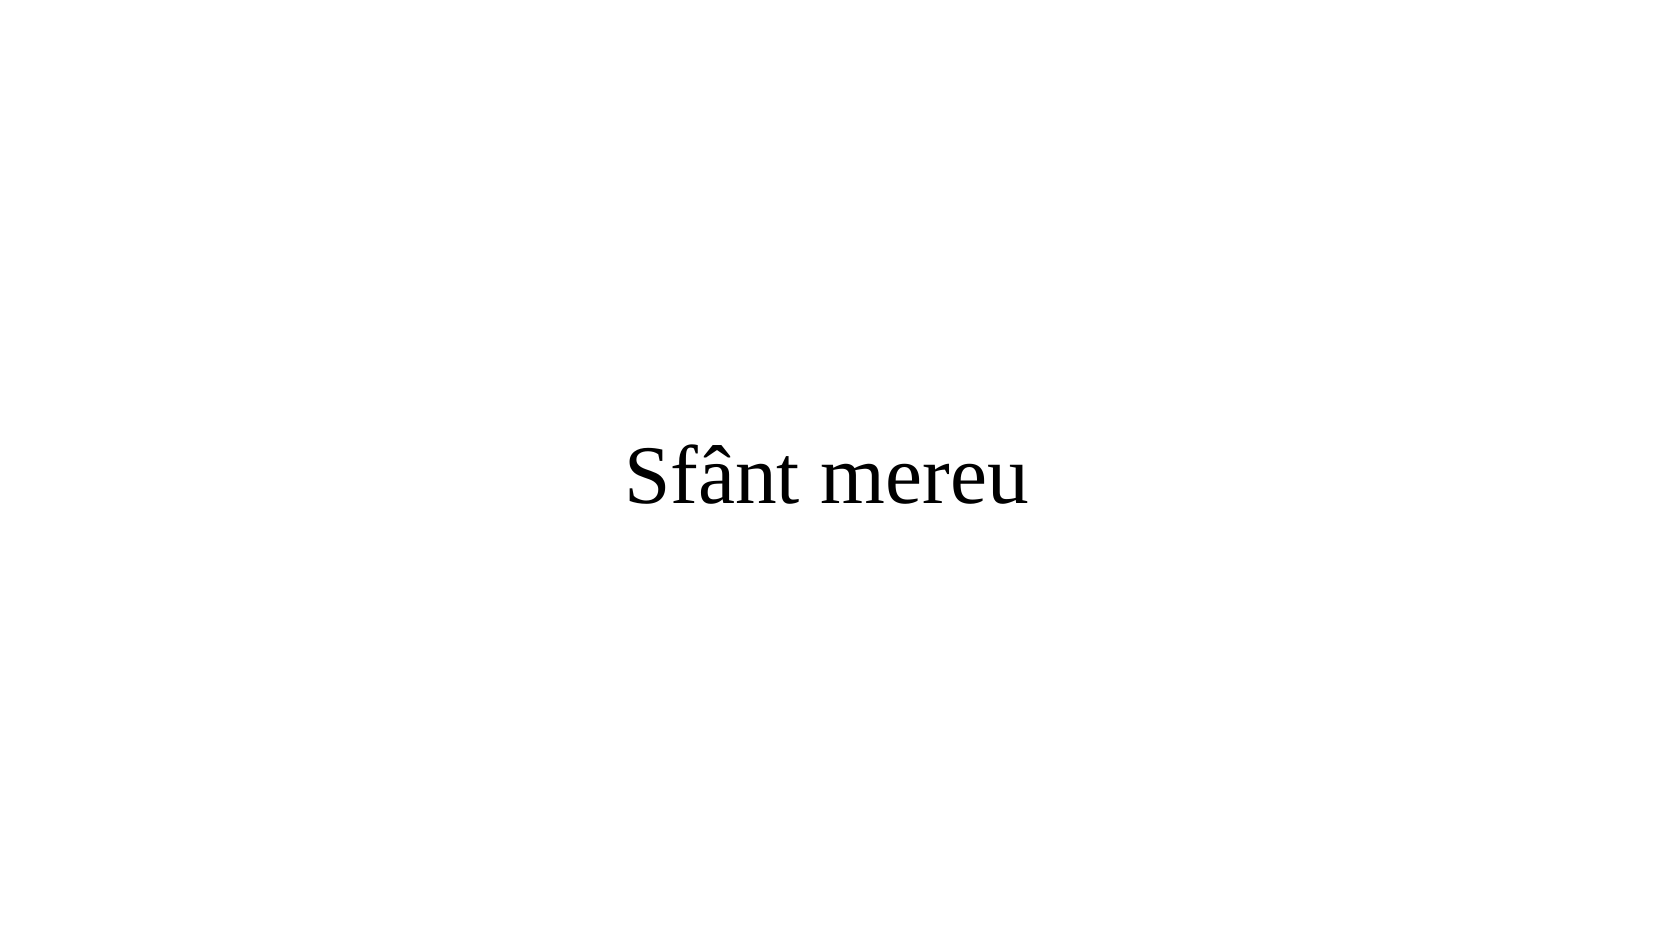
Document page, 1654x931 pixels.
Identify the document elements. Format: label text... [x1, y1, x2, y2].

title Sfânt mereu [165, 420, 1489, 521]
